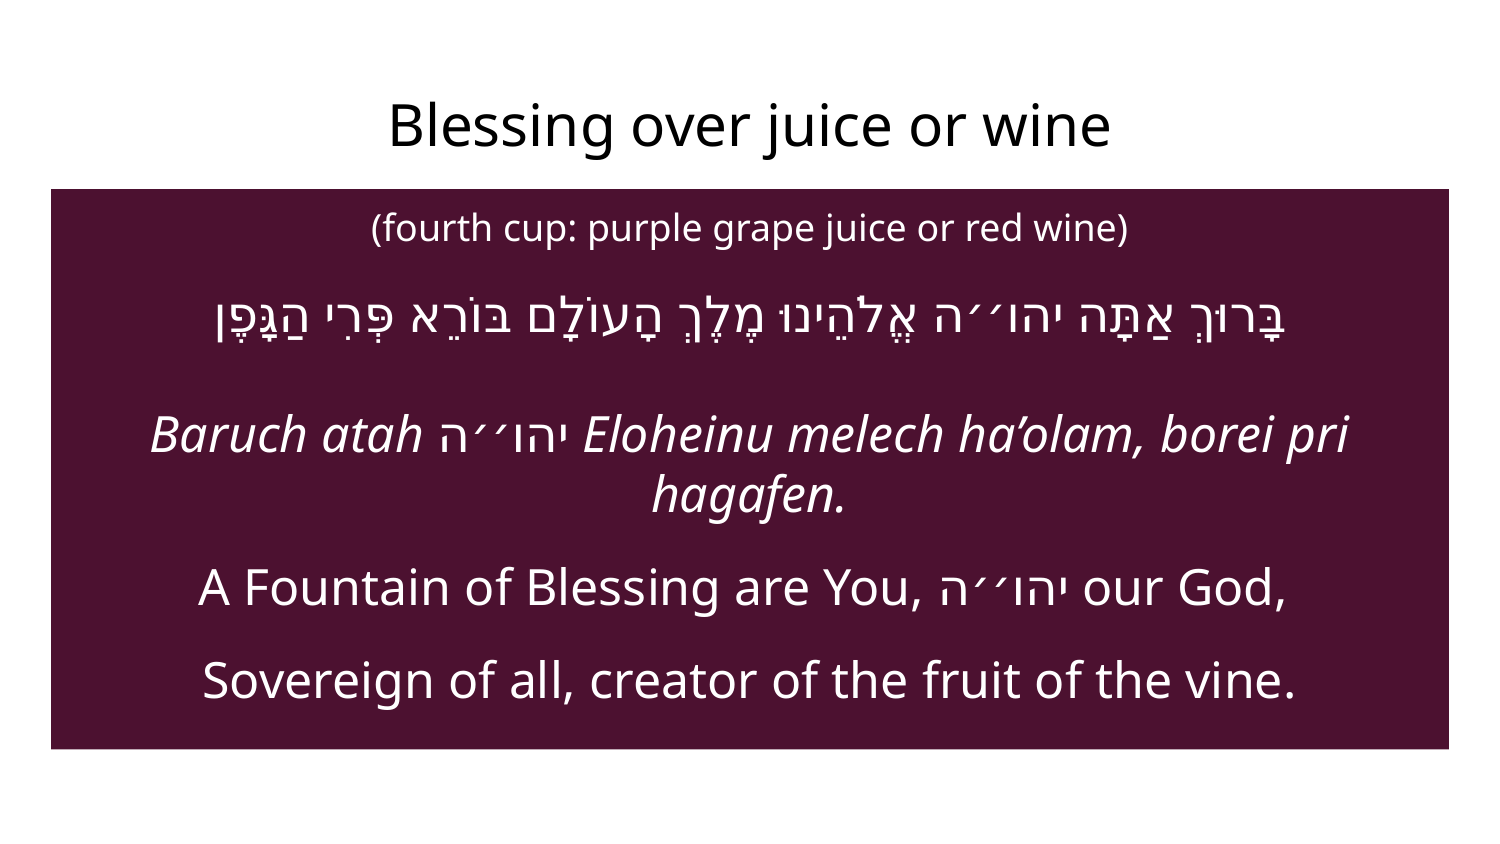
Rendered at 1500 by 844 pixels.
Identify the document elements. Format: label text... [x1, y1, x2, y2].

list (fourth cup: purple grape juice or red wine) בָּרוּךְ אַתָּה יהו׳׳ה אֱלֹהֵינוּ מֶלֶךְ הָעוֹלָם בּוֹרֵא פְּרִי הַגָּפֶן Baruch atah יהו׳׳ה Eloheinu melech ha’olam, borei pri hagafen. A Fountain of Blessing are You, יהו׳׳ה our God, Sovereign of all, creator of the fruit of the vine. [51, 189, 1449, 750]
title Blessing over juice or wine [51, 72, 1449, 167]
